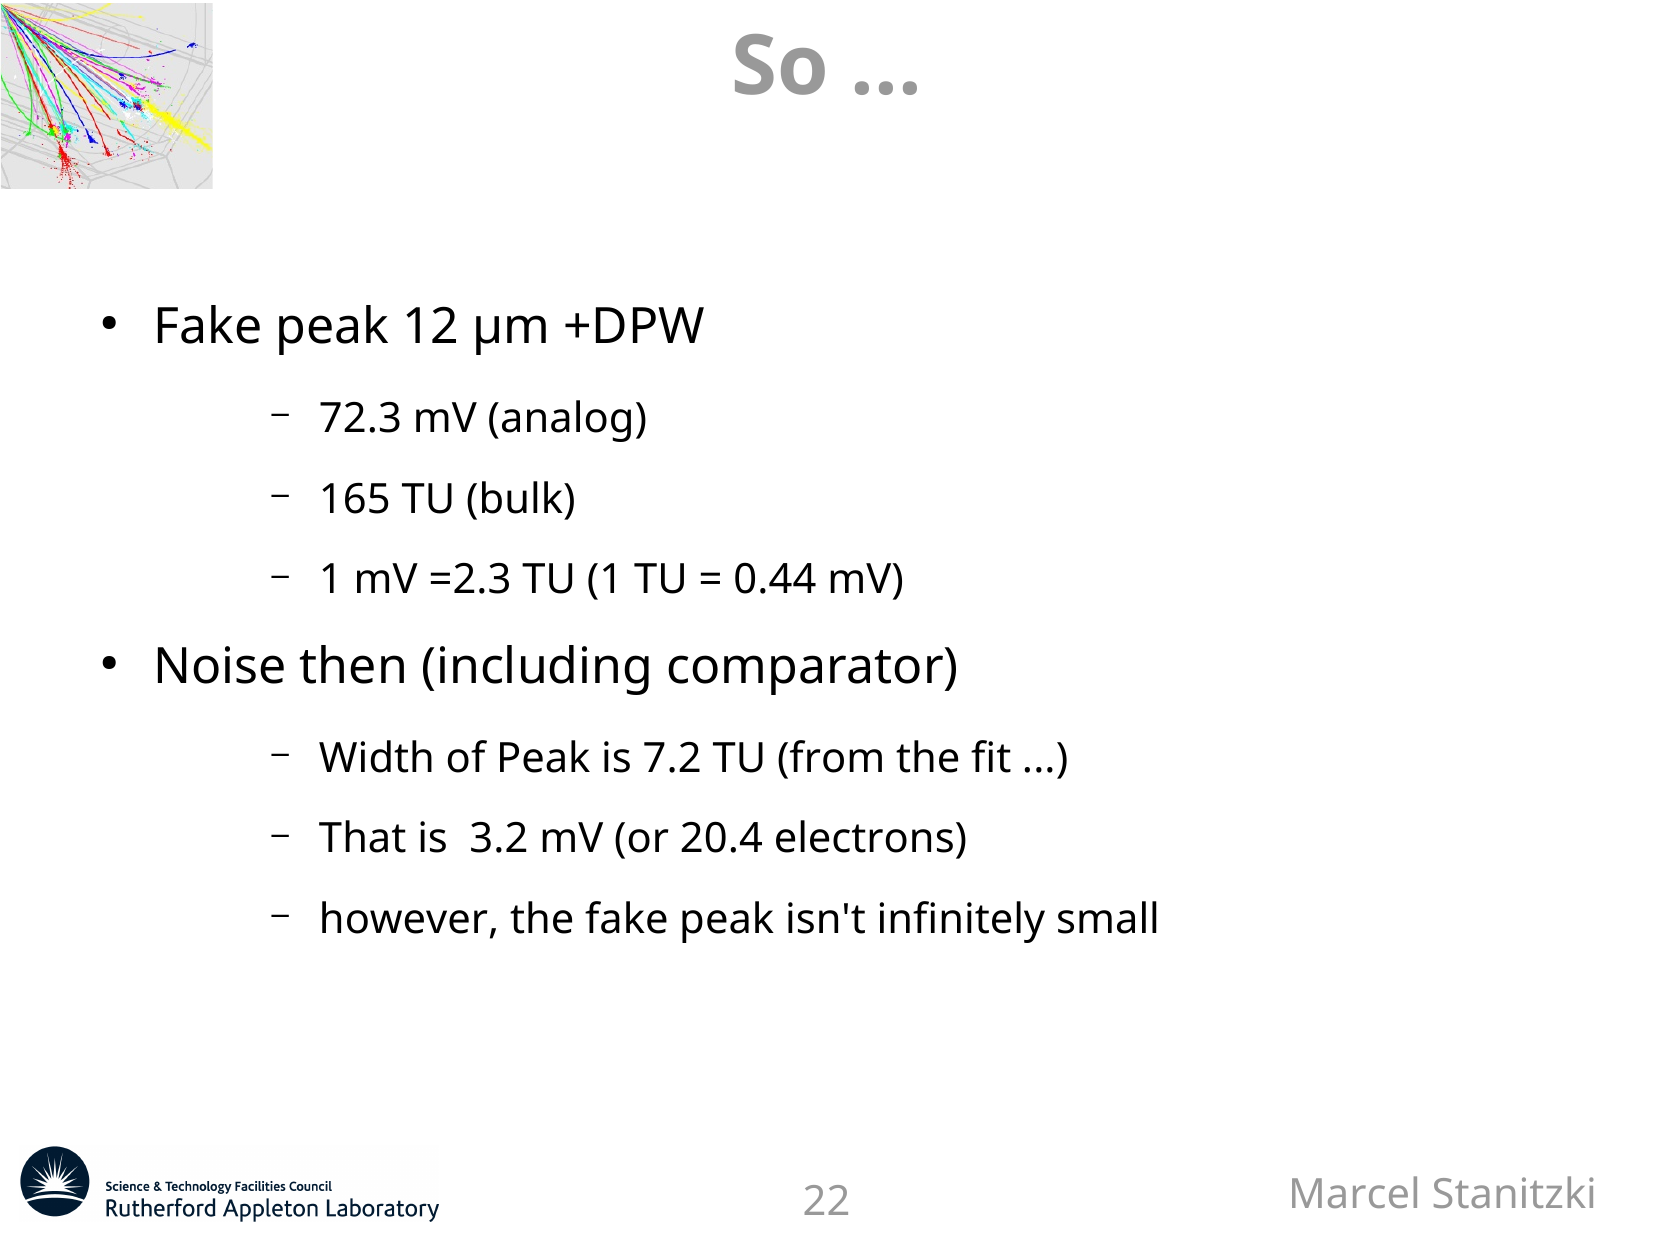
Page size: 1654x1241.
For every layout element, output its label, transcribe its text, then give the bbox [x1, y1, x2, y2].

picture [19, 1145, 439, 1222]
title So ... [203, 5, 1451, 119]
picture [0, 3, 213, 189]
list Fake peak 12 μm +DPW 72.3 mV (analog) 165 TU (bulk) 1 mV =2.3 TU (1 TU = 0.44 mV) Noise then (including comparator) Width of Peak is 7.2 TU (from the fit ...) That is 3.2 mV (or 20.4 electrons) however, the fake peak isn't infinitely small [82, 290, 1571, 1094]
